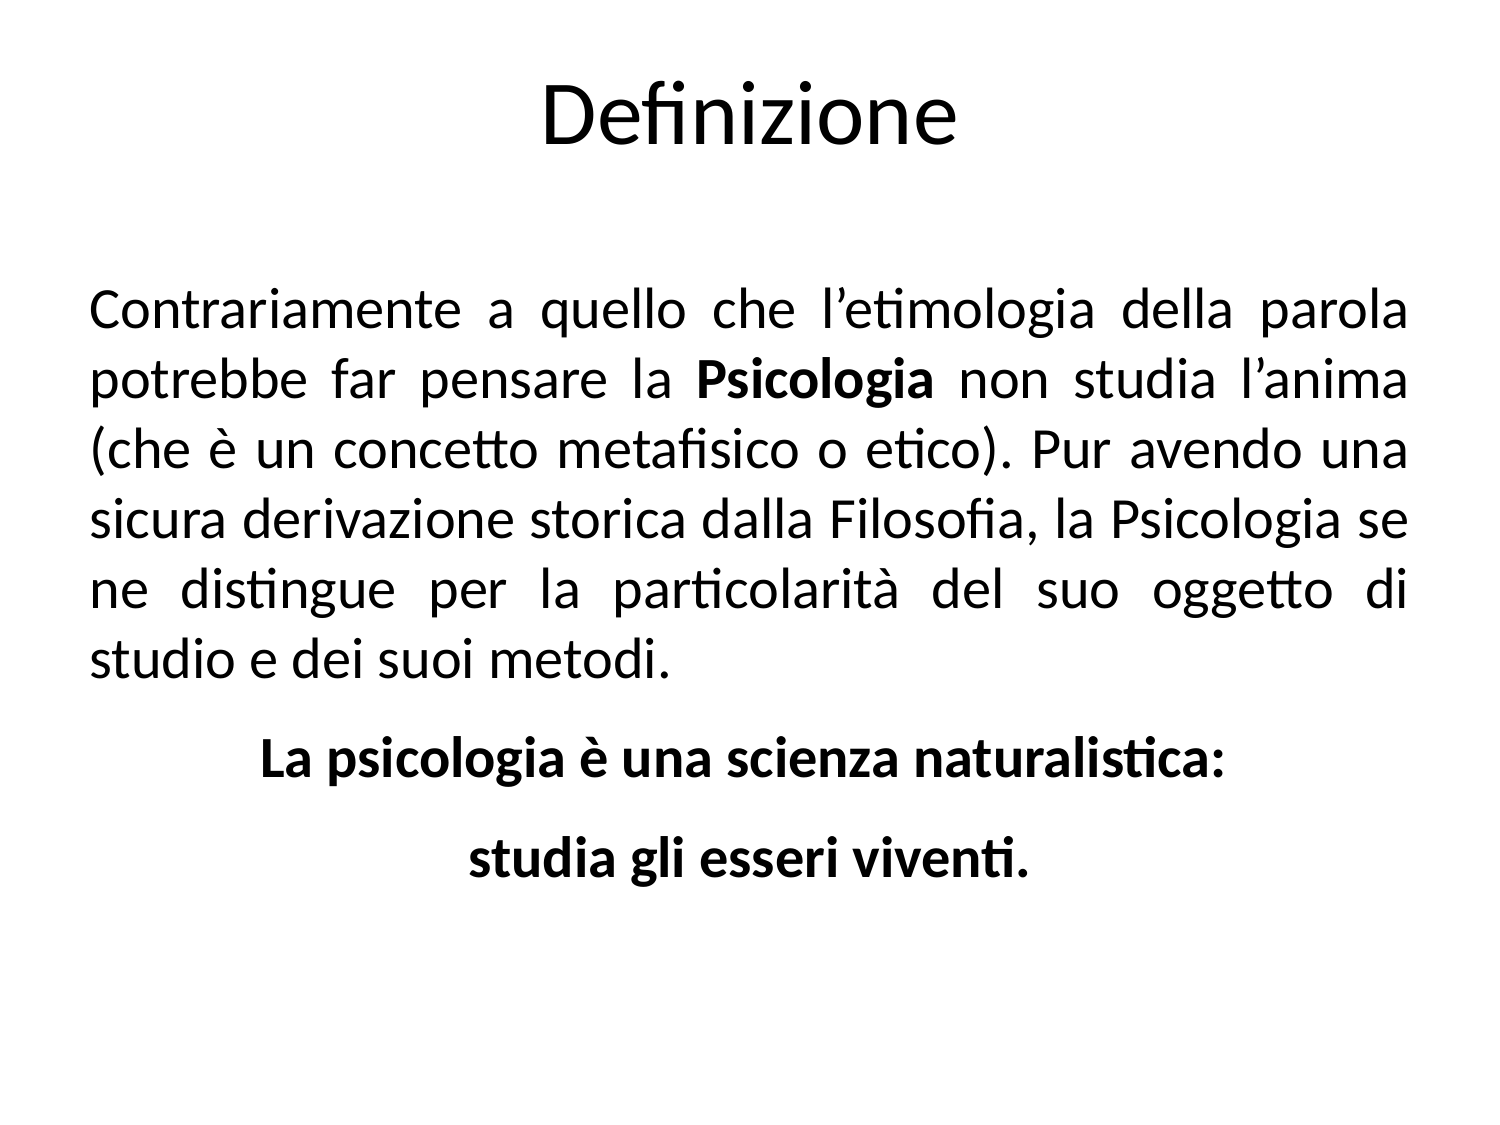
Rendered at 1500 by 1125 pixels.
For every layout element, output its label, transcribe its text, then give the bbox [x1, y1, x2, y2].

list Contrariamente a quello che l’etimologia della parola potrebbe far pensare la Psicologia non studia l’anima (che è un concetto metafisico o etico). Pur avendo una sicura derivazione storica dalla Filosofia, la Psicologia se ne distingue per la particolarità del suo oggetto di studio e dei suoi metodi. La psicologia è una scienza naturalistica: studia gli esseri viventi. [75, 262, 1425, 1005]
title Definizione [75, 45, 1425, 233]
